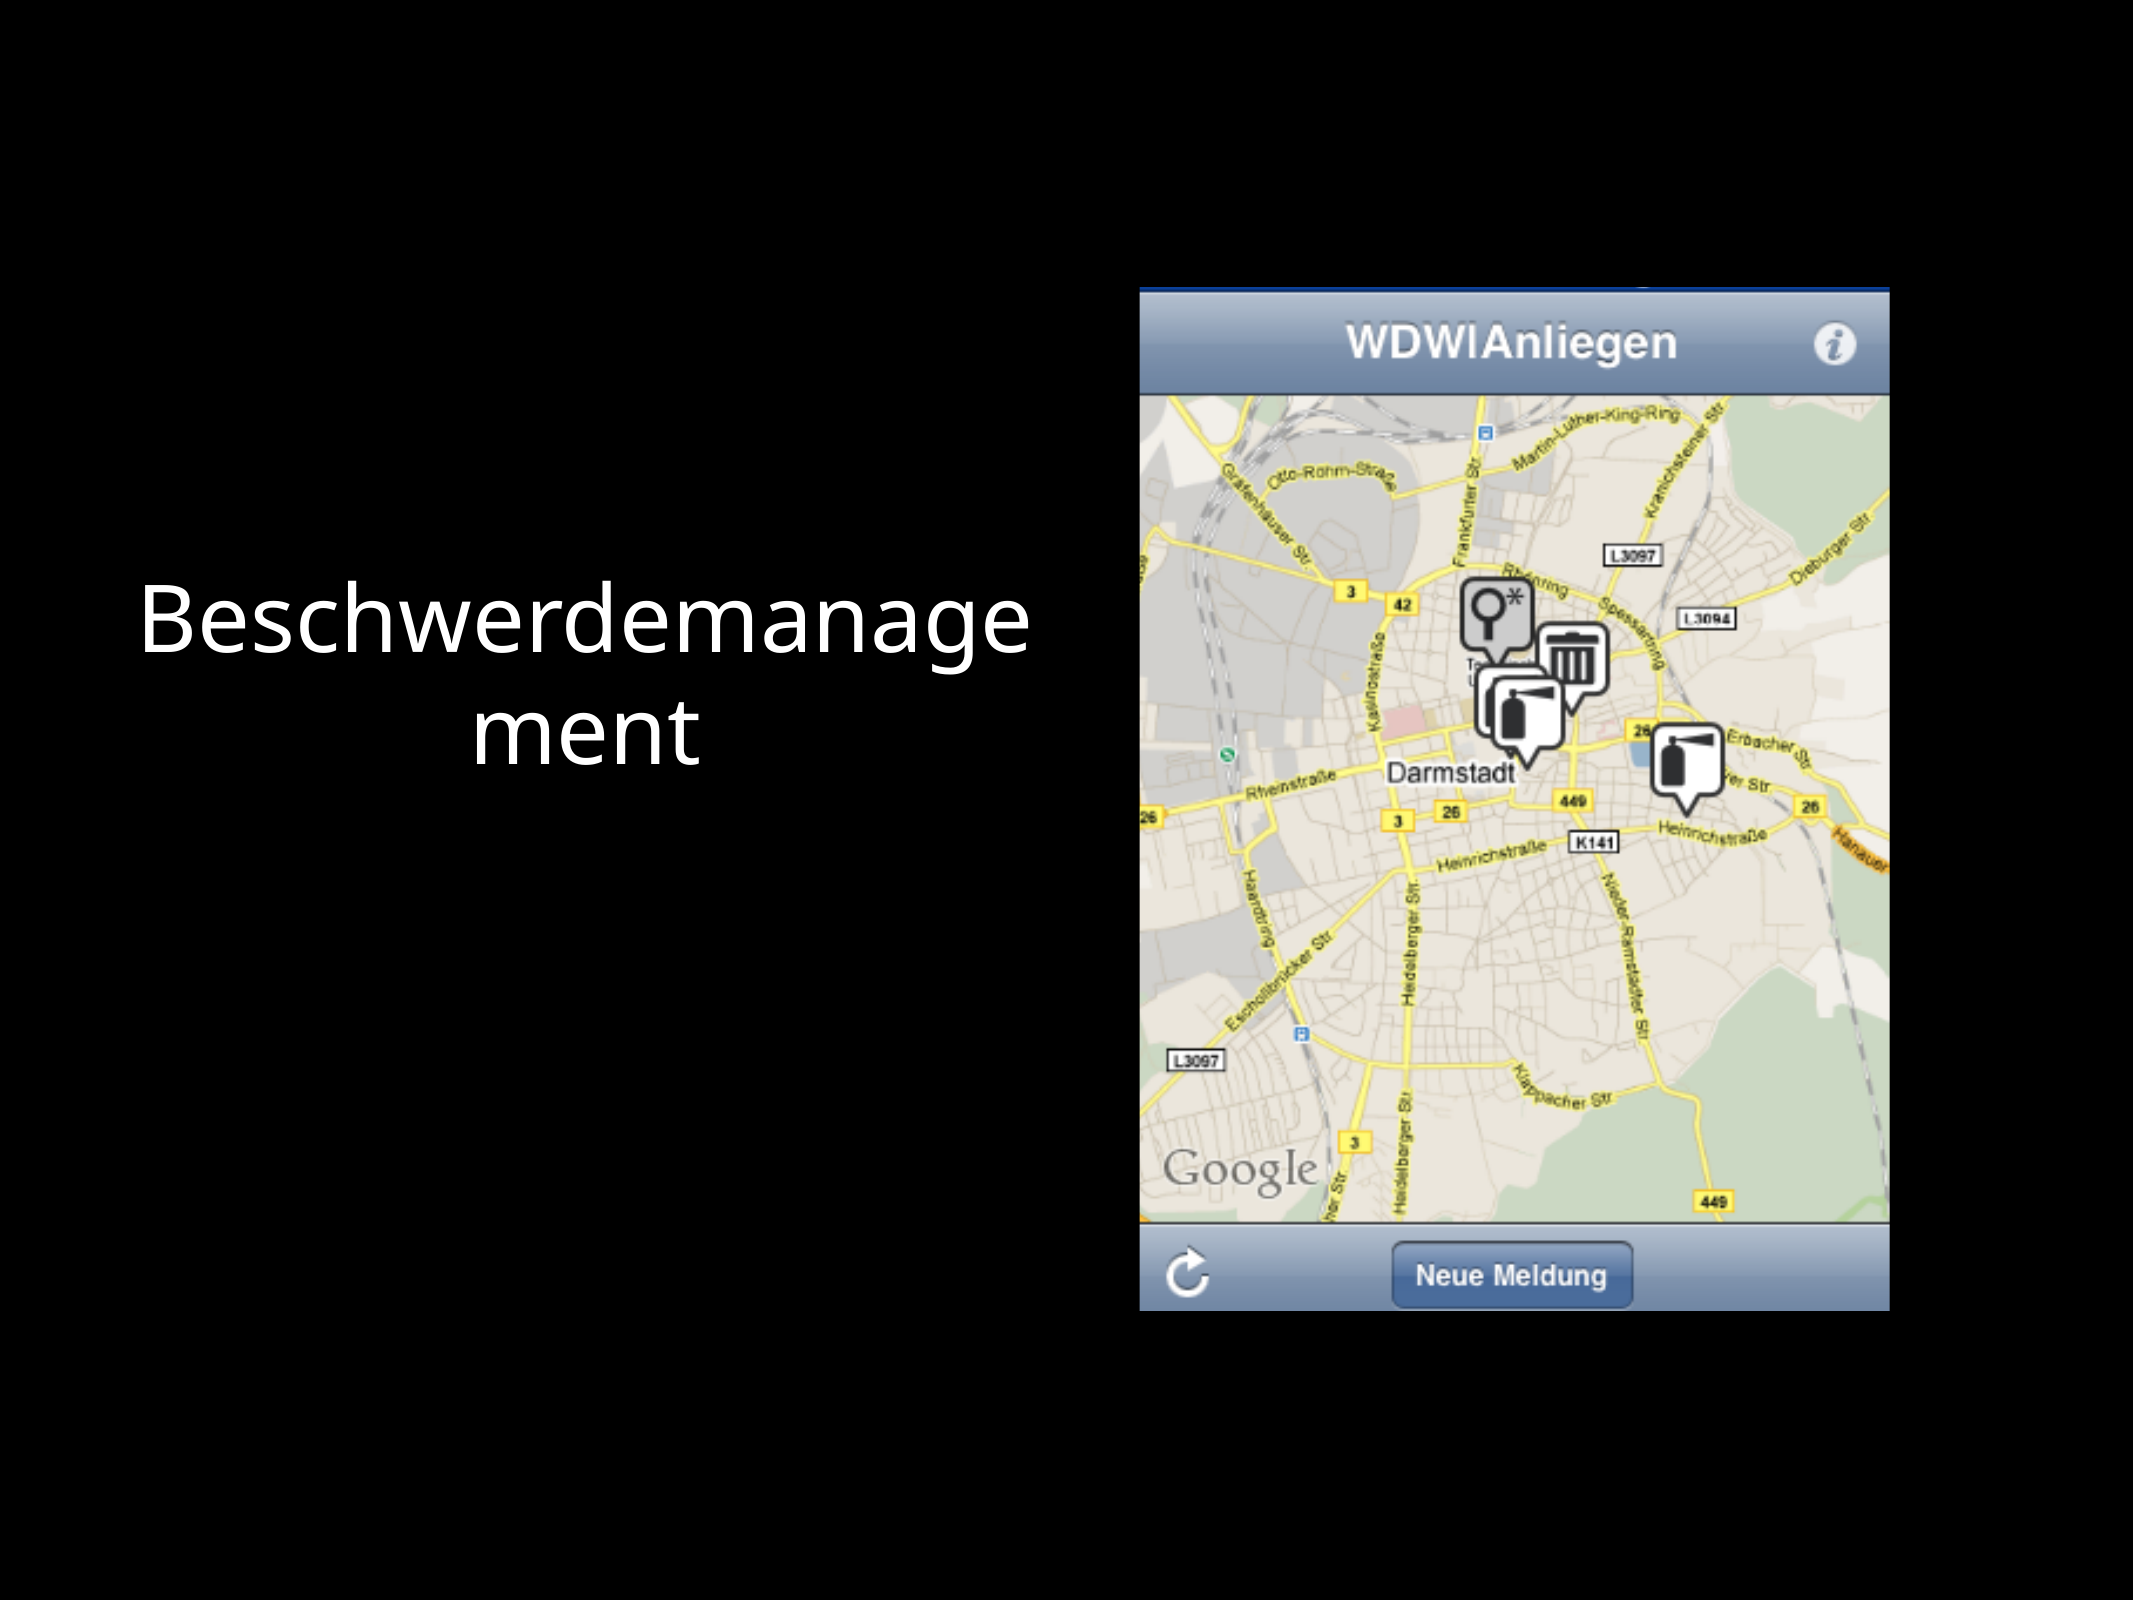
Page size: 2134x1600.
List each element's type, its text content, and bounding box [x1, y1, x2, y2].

title Beschwerdemanagement [104, 249, 1067, 792]
picture [1139, 287, 1890, 1311]
